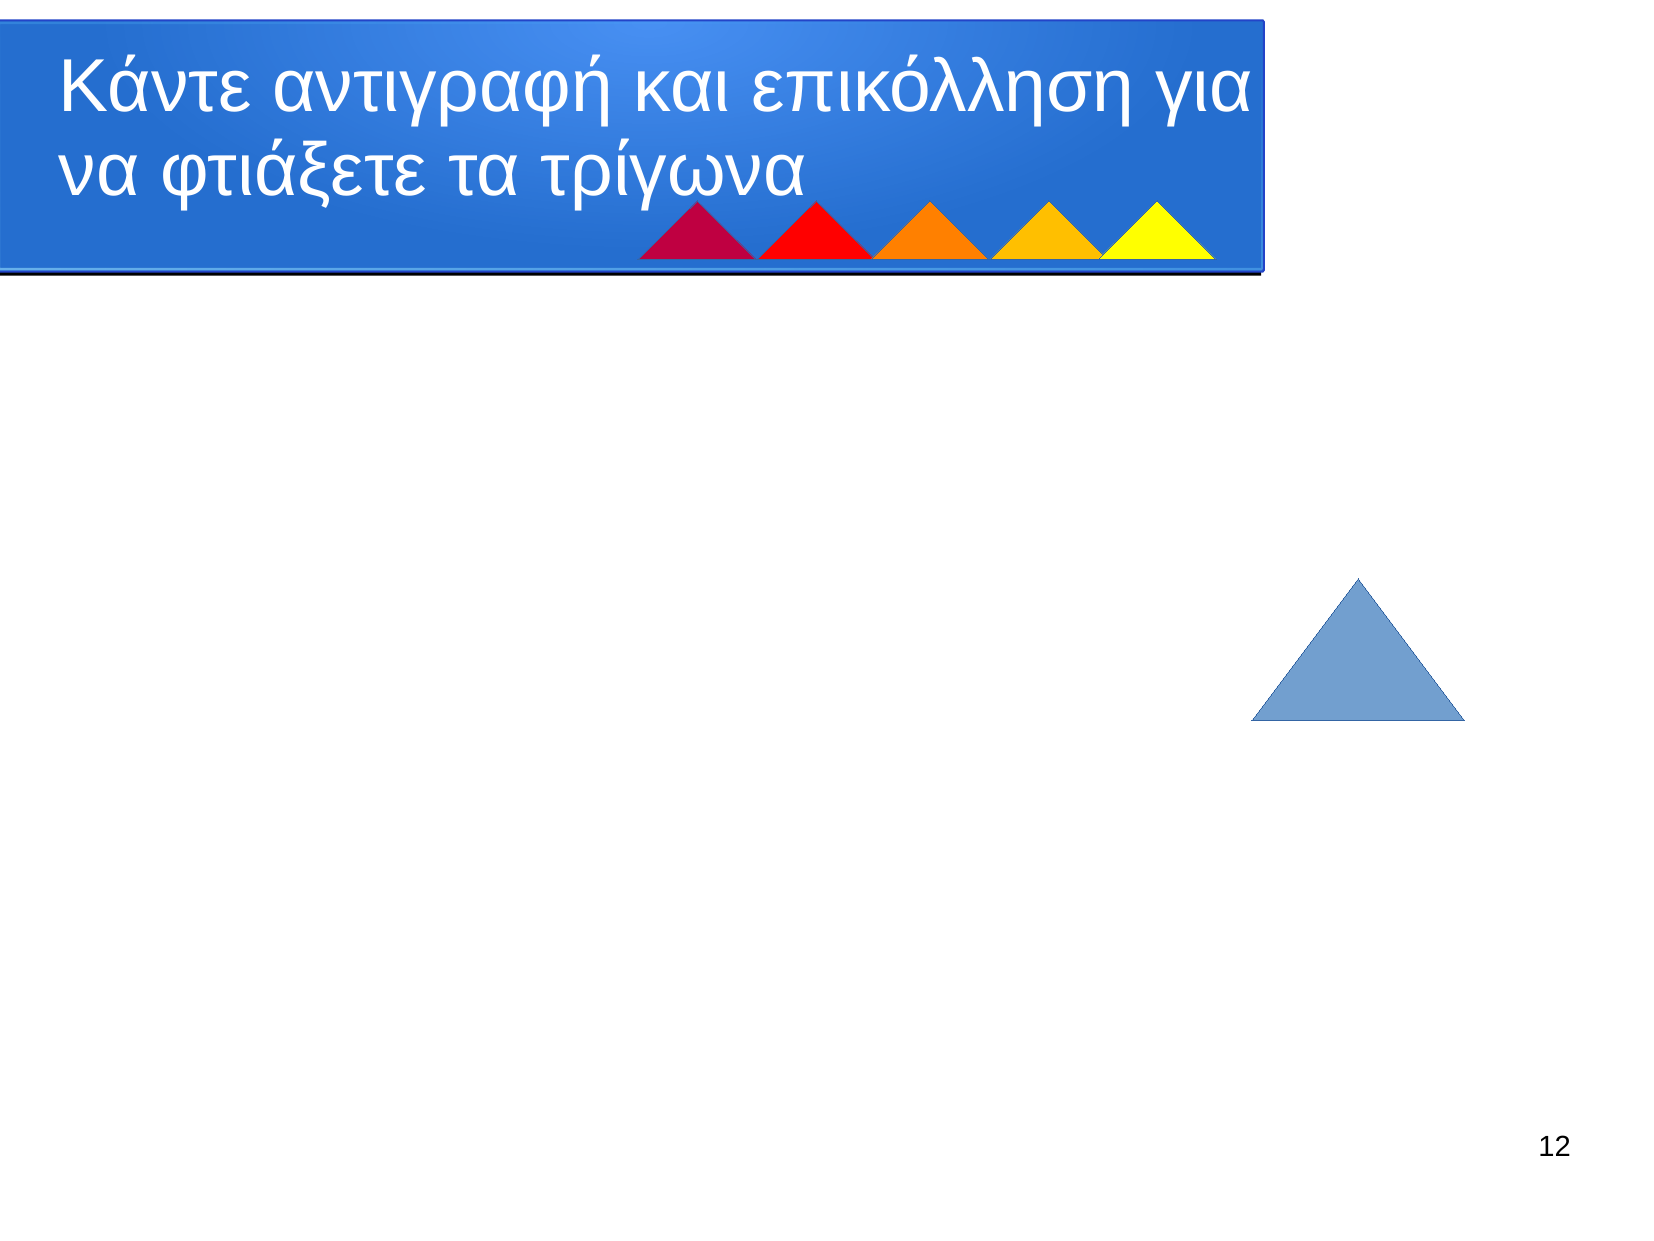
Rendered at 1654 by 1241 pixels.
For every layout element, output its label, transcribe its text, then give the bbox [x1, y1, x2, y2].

text_box [1251, 578, 1465, 721]
title Κάντε αντιγραφή και επικόλληση για να φτιάξετε τα τρίγωνα [59, 0, 1264, 390]
text_box [637, 200, 1217, 260]
